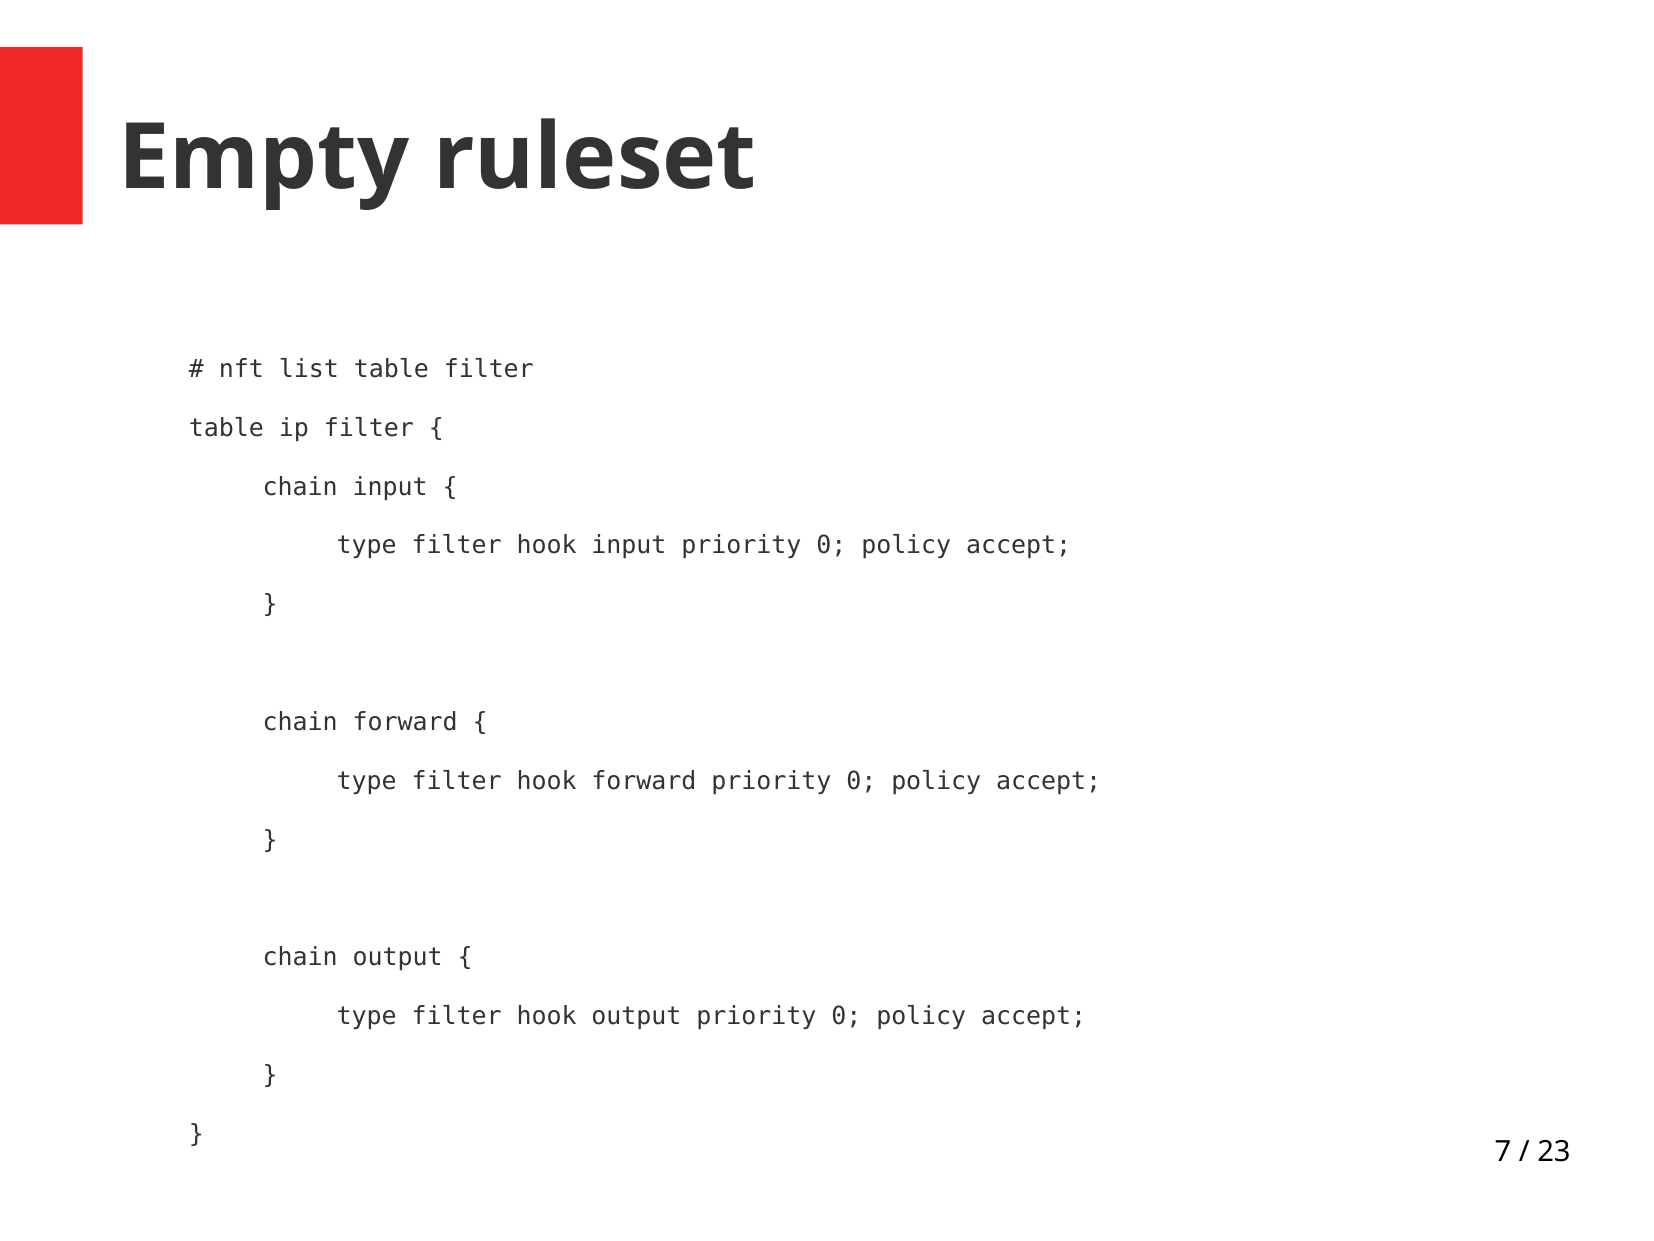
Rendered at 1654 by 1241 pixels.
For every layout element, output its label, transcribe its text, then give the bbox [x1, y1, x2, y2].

title Empty ruleset [118, 49, 1571, 257]
list # nft list table filter table ip filter { chain input { type filter hook input priority 0; policy accept; } chain forward { type filter hook forward priority 0; policy accept; } chain output { type filter hook output priority 0; policy accept; } } [118, 354, 1536, 1074]
